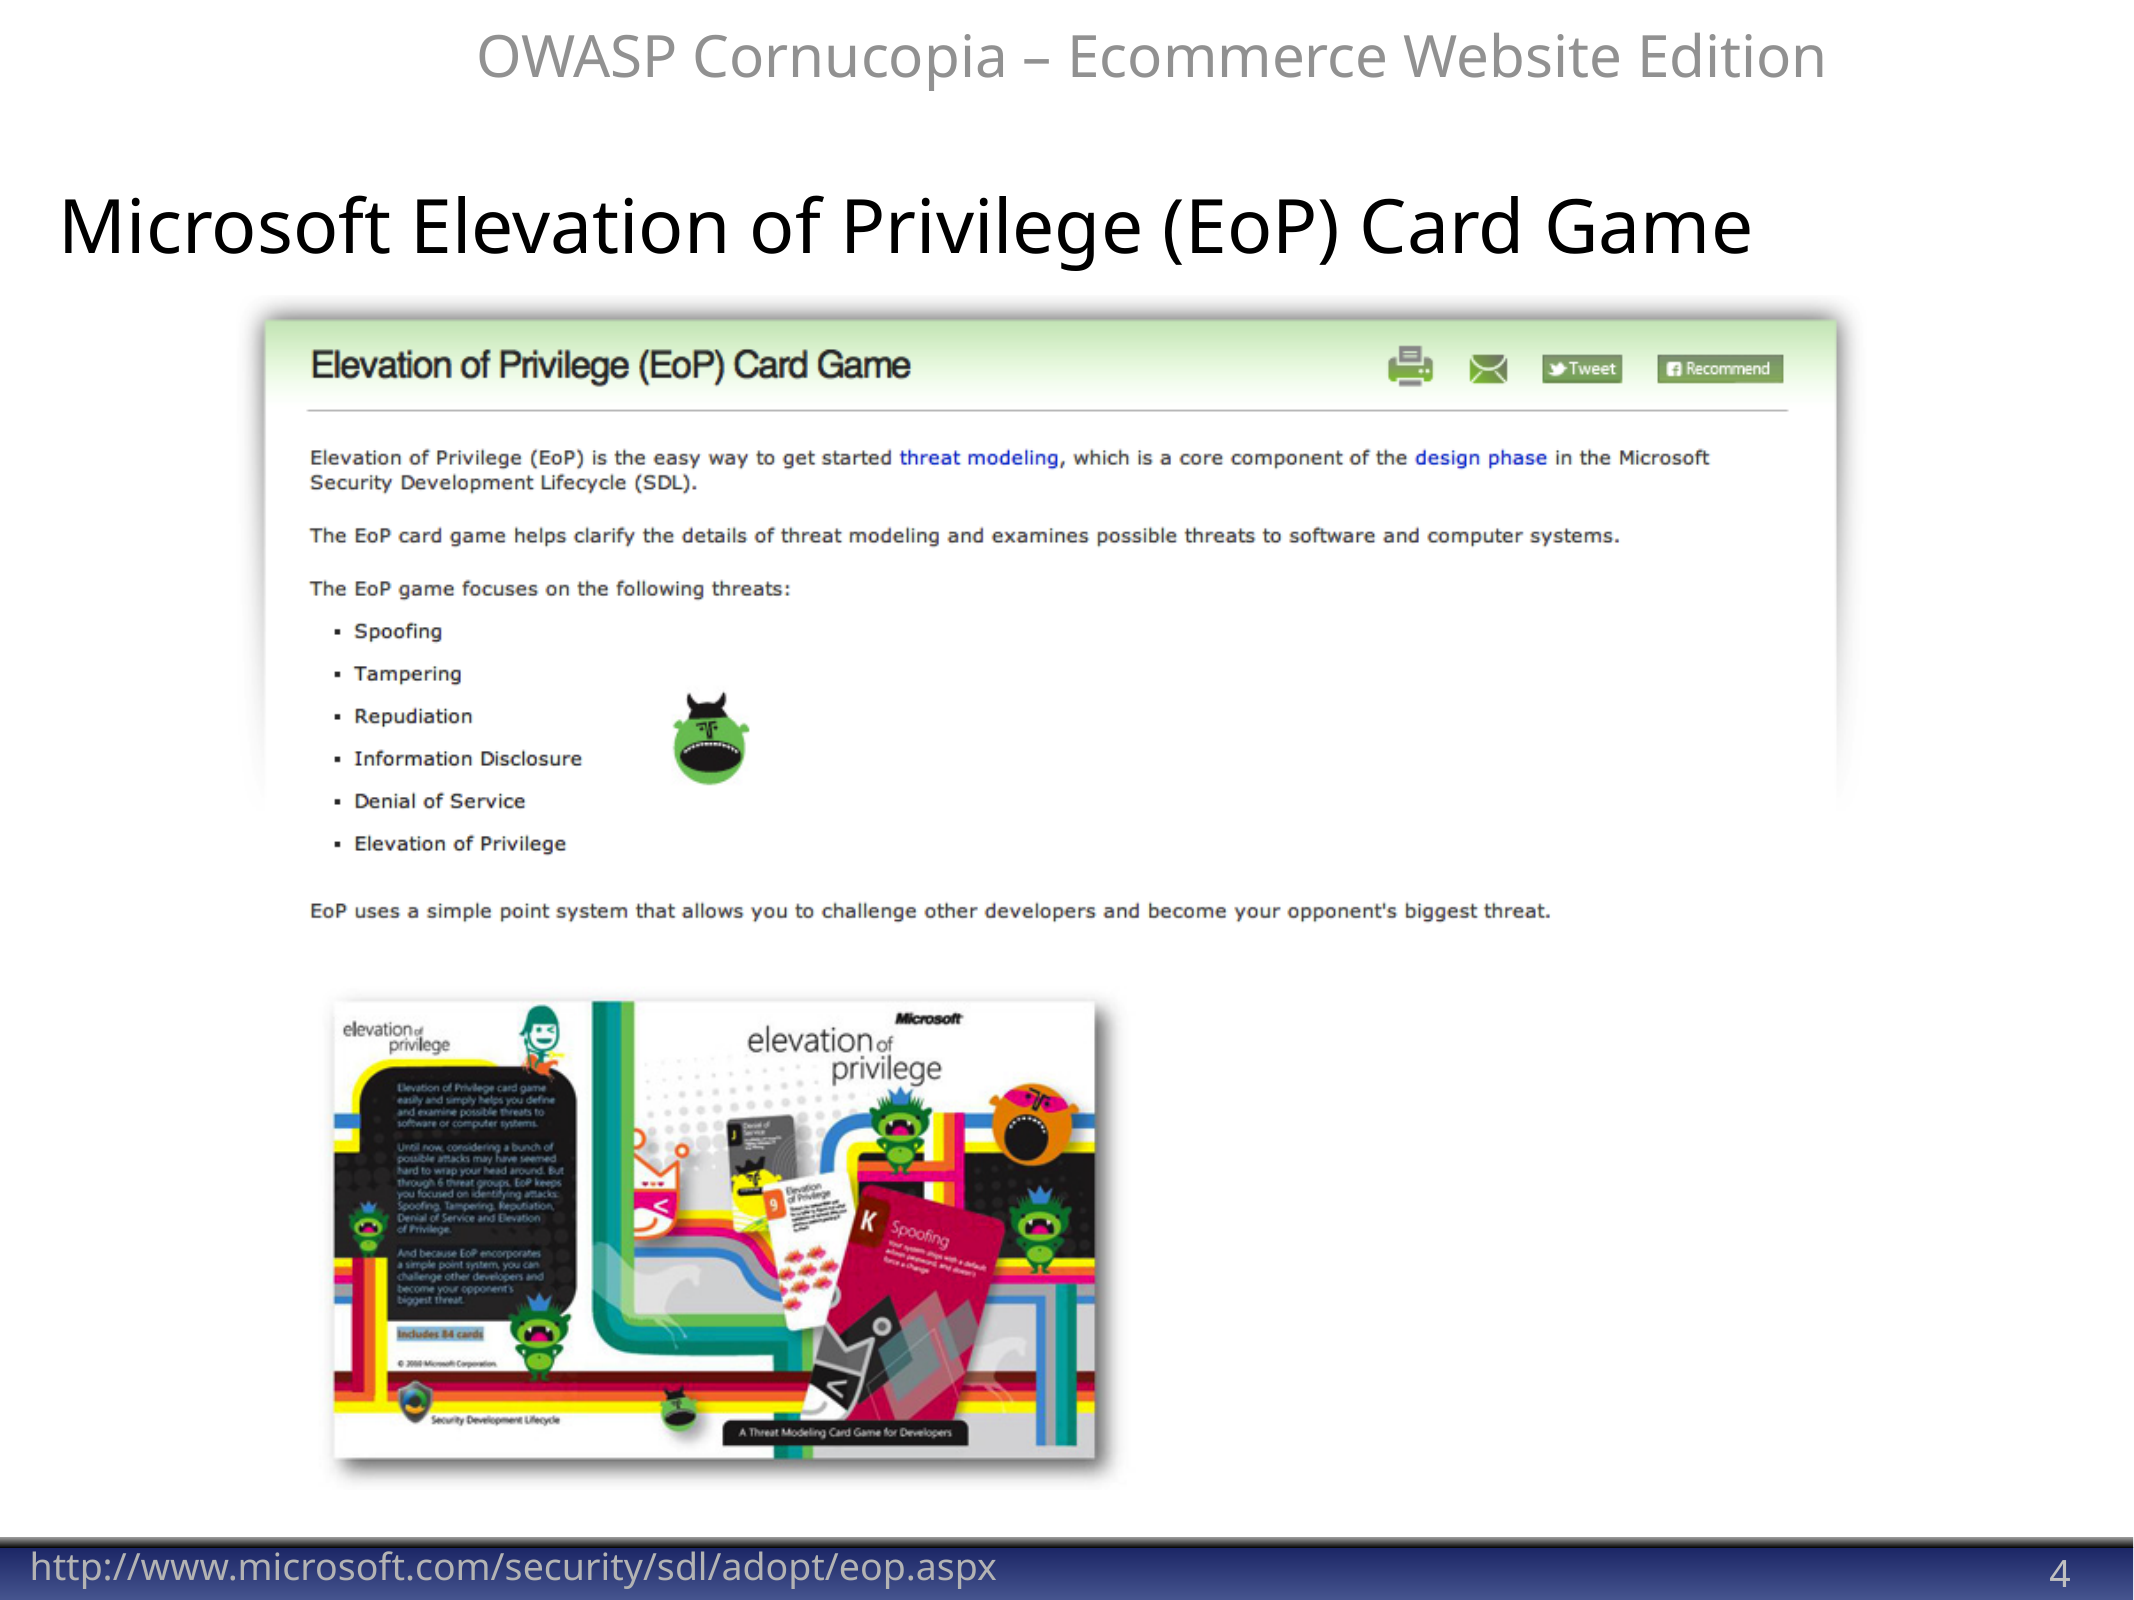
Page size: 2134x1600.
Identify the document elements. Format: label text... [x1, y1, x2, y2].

list http://www.microsoft.com/security/sdl/adopt/eop.aspx [29, 1540, 2038, 1600]
title Microsoft Elevation of Privilege (EoP) Card Game [58, 124, 2126, 325]
picture [236, 295, 1867, 1490]
